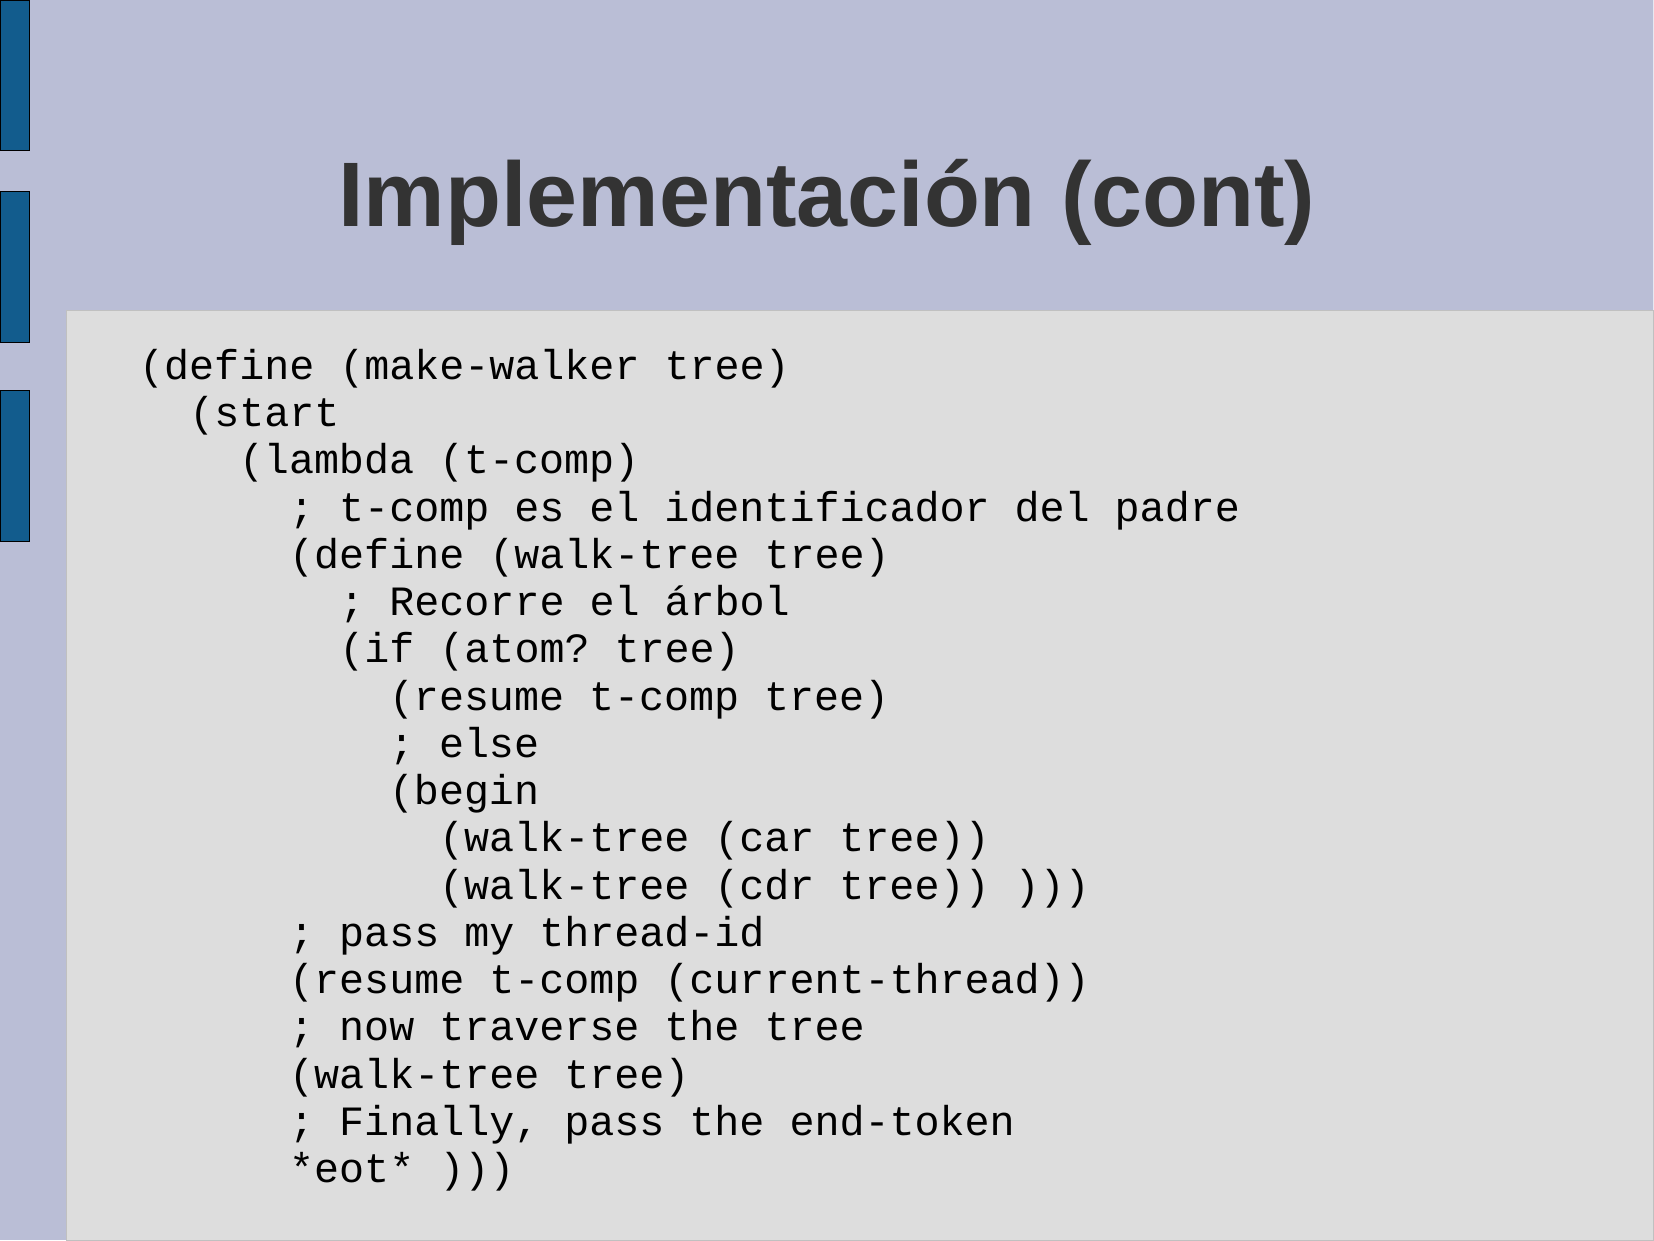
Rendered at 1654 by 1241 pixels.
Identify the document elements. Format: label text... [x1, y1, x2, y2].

title Implementación (cont) [121, 98, 1534, 291]
list (define (make-walker tree) (start (lambda (t-comp) ; t-comp es el identificador del padre (define (walk-tree tree) ; Recorre el árbol (if (atom? tree) (resume t-comp tree) ; else (begin (walk-tree (car tree)) (walk-tree (cdr tree)) ))) ; pass my thread-id (resume t-comp (current-thread)) ; now traverse the tree (walk-tree tree) ; Finally, pass the end-token *eot* ))) [121, 344, 1534, 1151]
